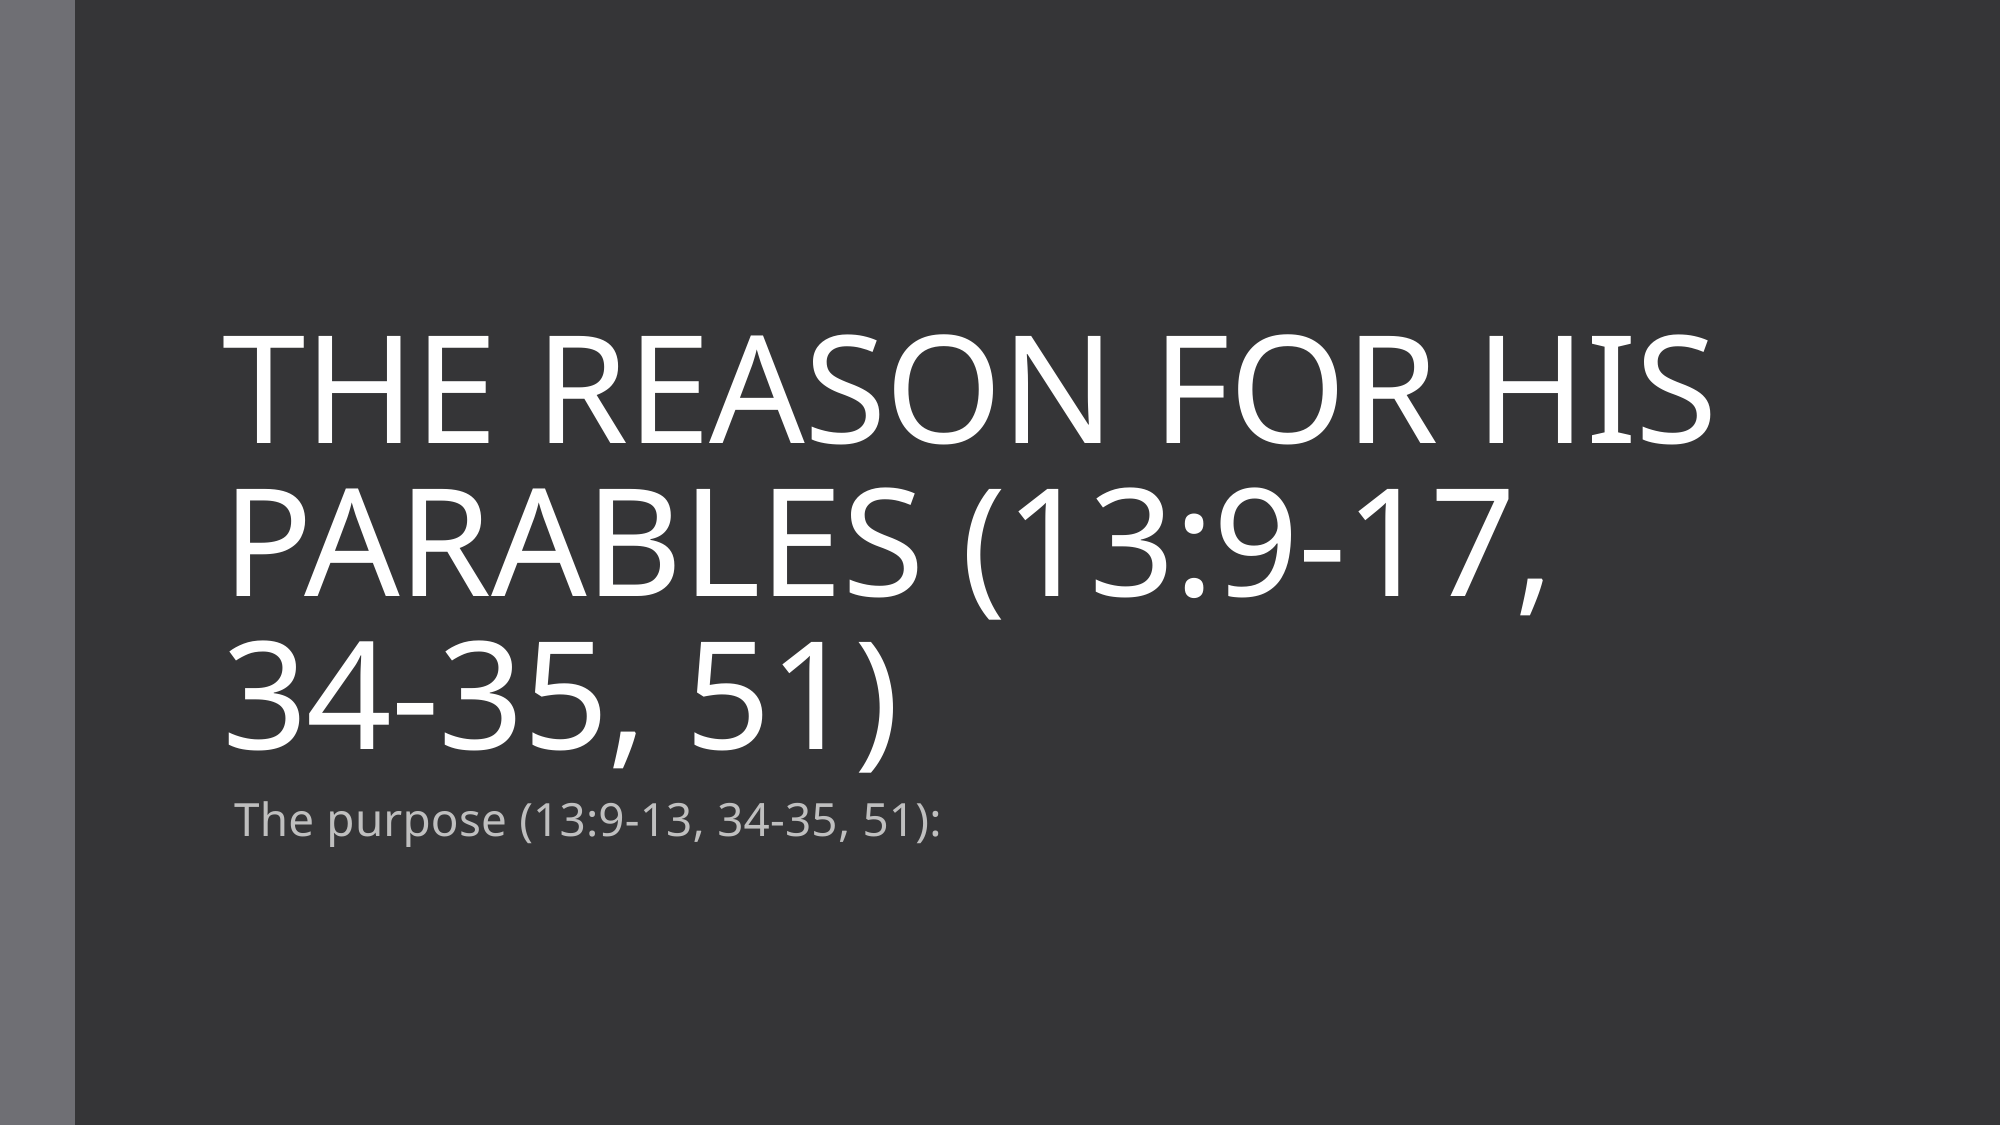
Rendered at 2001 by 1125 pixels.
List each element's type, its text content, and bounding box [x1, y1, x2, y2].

title THE REASON FOR HIS PARABLES (13:9-17, 34-35, 51) [206, 124, 1752, 787]
subtitle The purpose (13:9-13, 34-35, 51): [206, 787, 1752, 1066]
